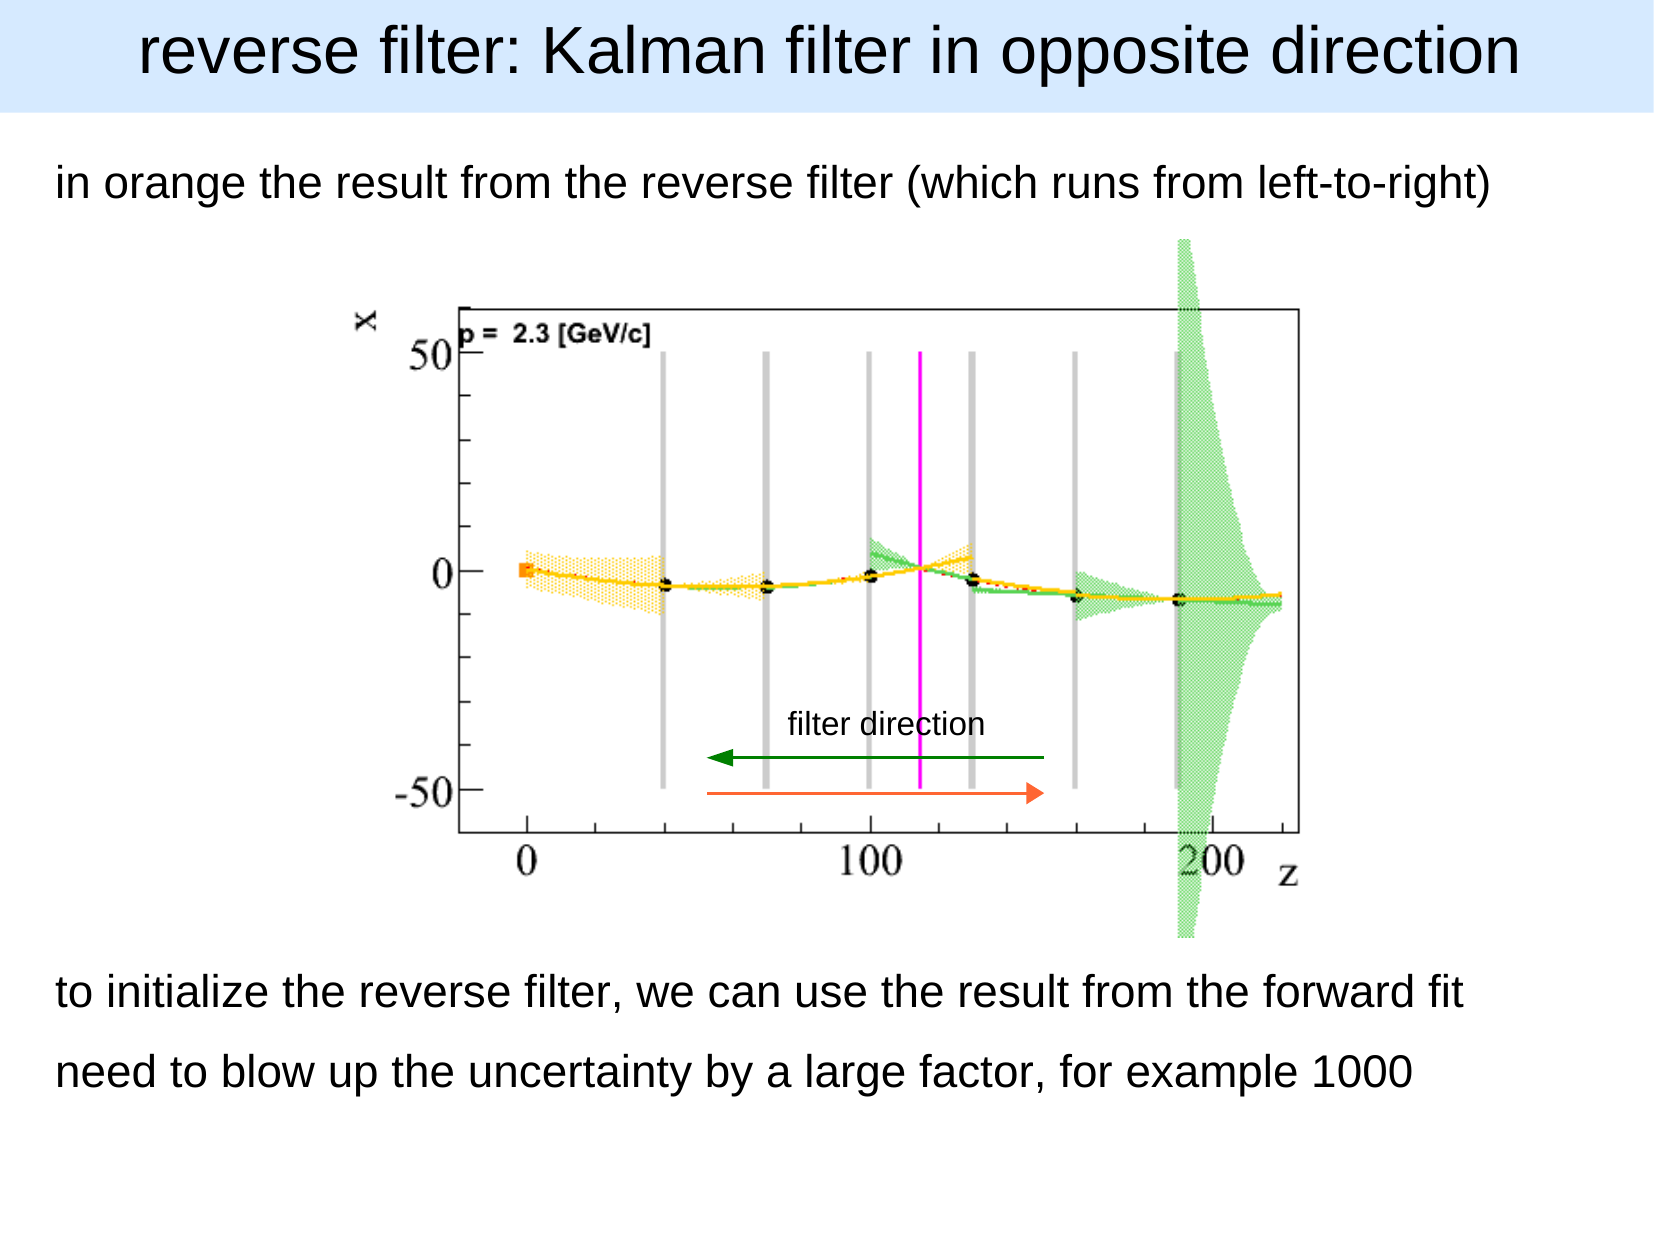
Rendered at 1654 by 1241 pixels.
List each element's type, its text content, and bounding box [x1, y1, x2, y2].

list in orange the result from the reverse filter (which runs from left-to-right) [37, 156, 1613, 226]
title reverse filter: Kalman filter in opposite direction [86, 0, 1576, 100]
list to initialize the reverse filter, we can use the result from the forward fit need to blow up the uncertainty by a large factor, for example 1000 [37, 965, 1613, 1132]
picture [301, 239, 1352, 938]
text_box filter direction [772, 697, 1001, 762]
